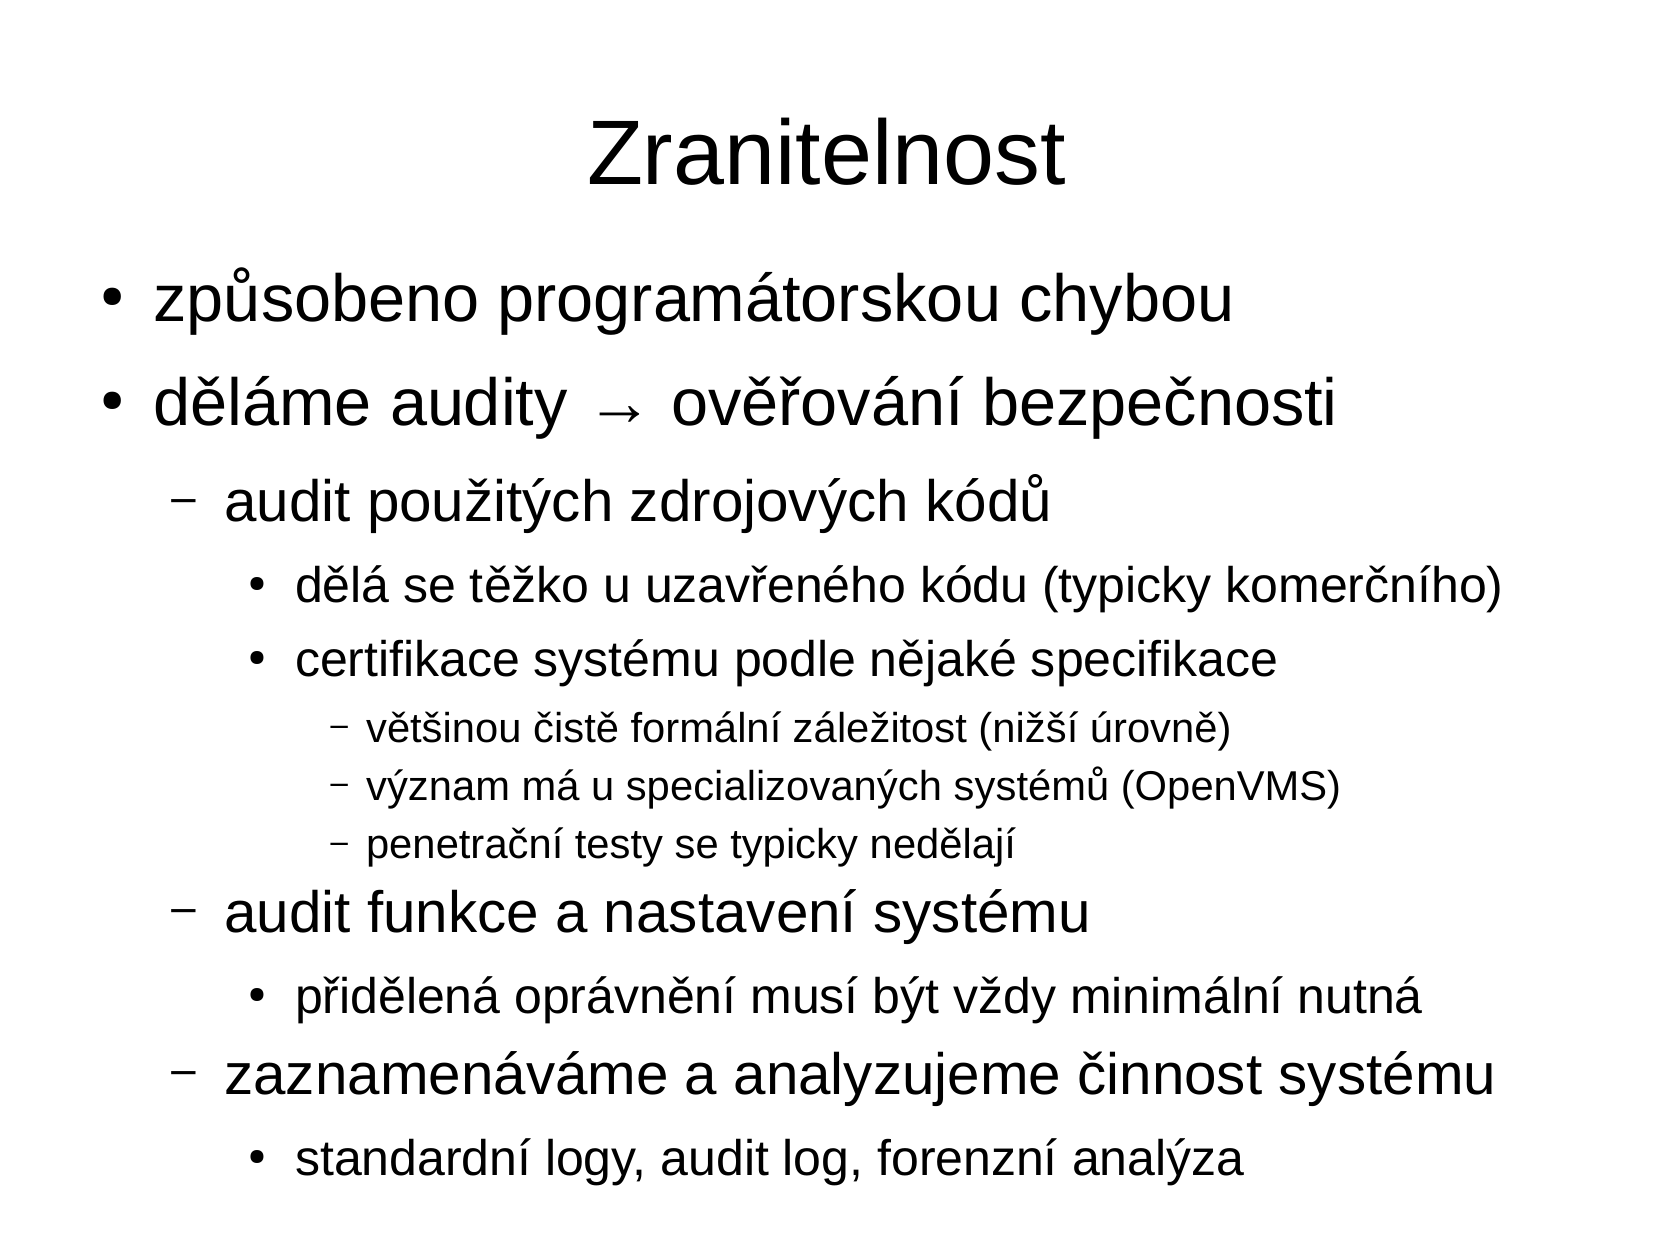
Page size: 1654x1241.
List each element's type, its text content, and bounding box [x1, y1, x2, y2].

title Zranitelnost [82, 56, 1571, 250]
list způsobeno programátorskou chybou děláme audity → ověřování bezpečnosti audit použitých zdrojových kódů dělá se těžko u uzavřeného kódu (typicky komerčního) certifikace systému podle nějaké specifikace většinou čistě formální záležitost (nižší úrovně) význam má u specializovaných systémů (OpenVMS) penetrační testy se typicky nedělají audit funkce a nastavení systému přidělená oprávnění musí být vždy minimální nutná zaznamenáváme a analyzujeme činnost systému standardní logy, audit log, forenzní analýza [82, 260, 1571, 1187]
